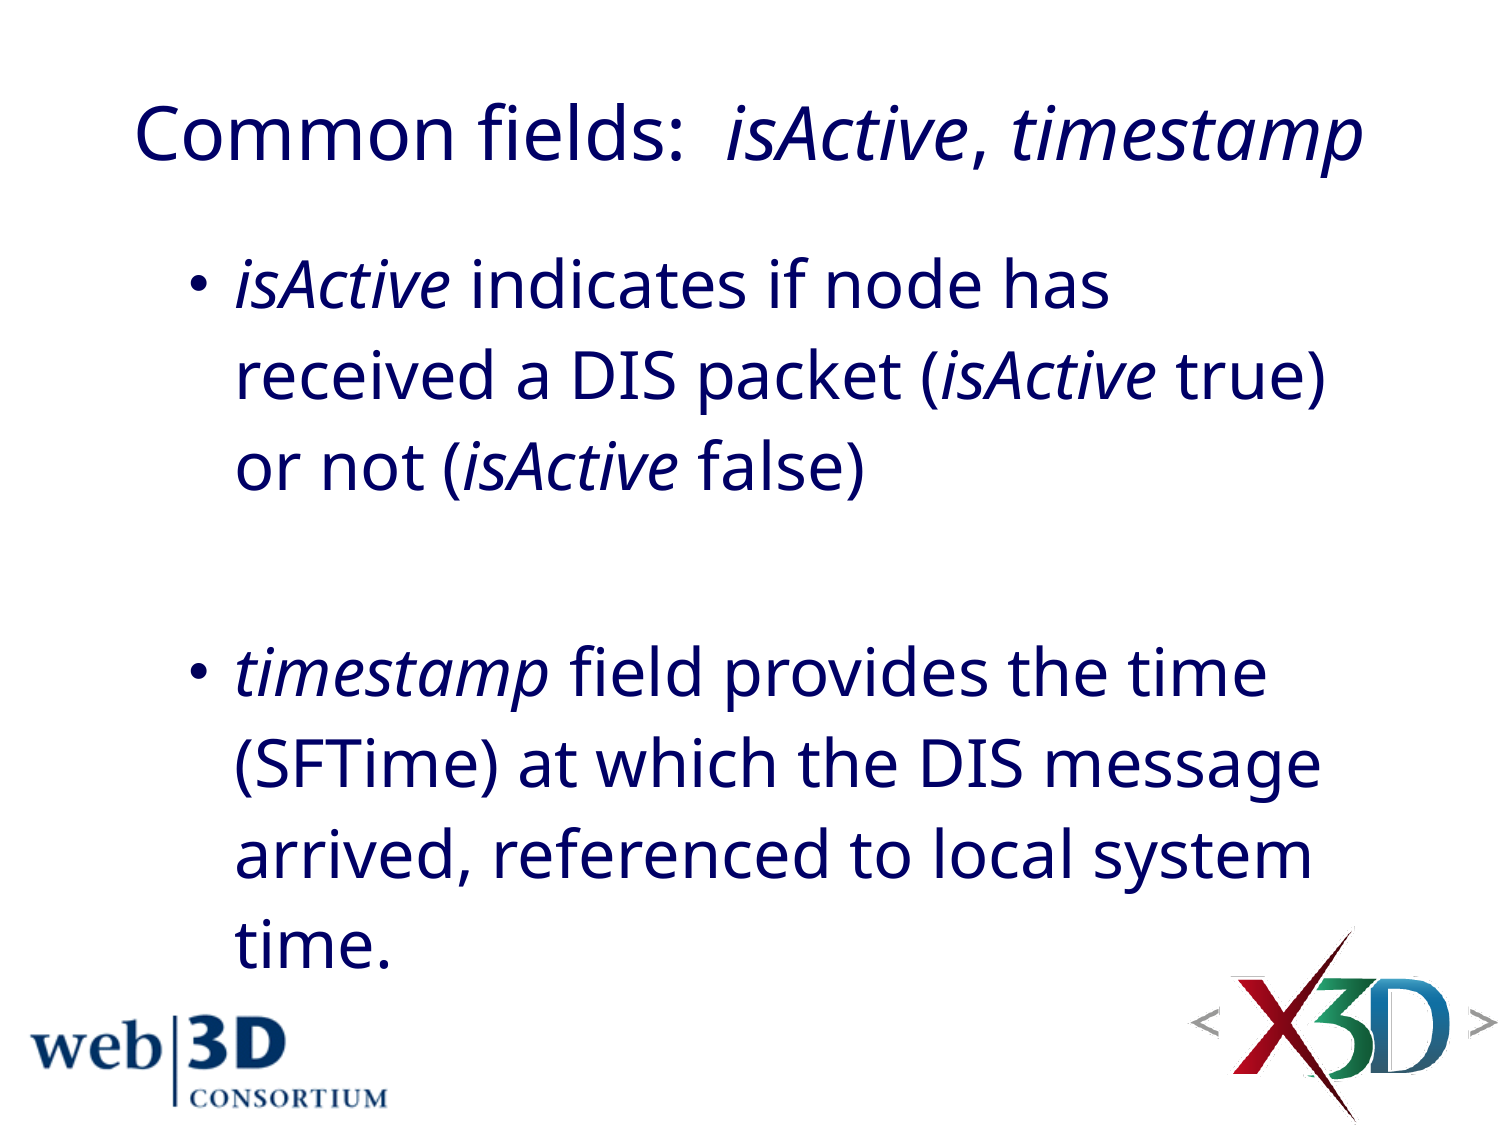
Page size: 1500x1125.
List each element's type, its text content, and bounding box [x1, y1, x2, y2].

picture [12, 998, 413, 1118]
picture [1187, 926, 1500, 1125]
title Common fields: isActive, timestamp [112, 44, 1388, 218]
list isActive indicates if node has received a DIS packet (isActive true) or not (isActive false) timestamp field provides the time (SFTime) at which the DIS message arrived, referenced to local system time. [112, 237, 1388, 986]
